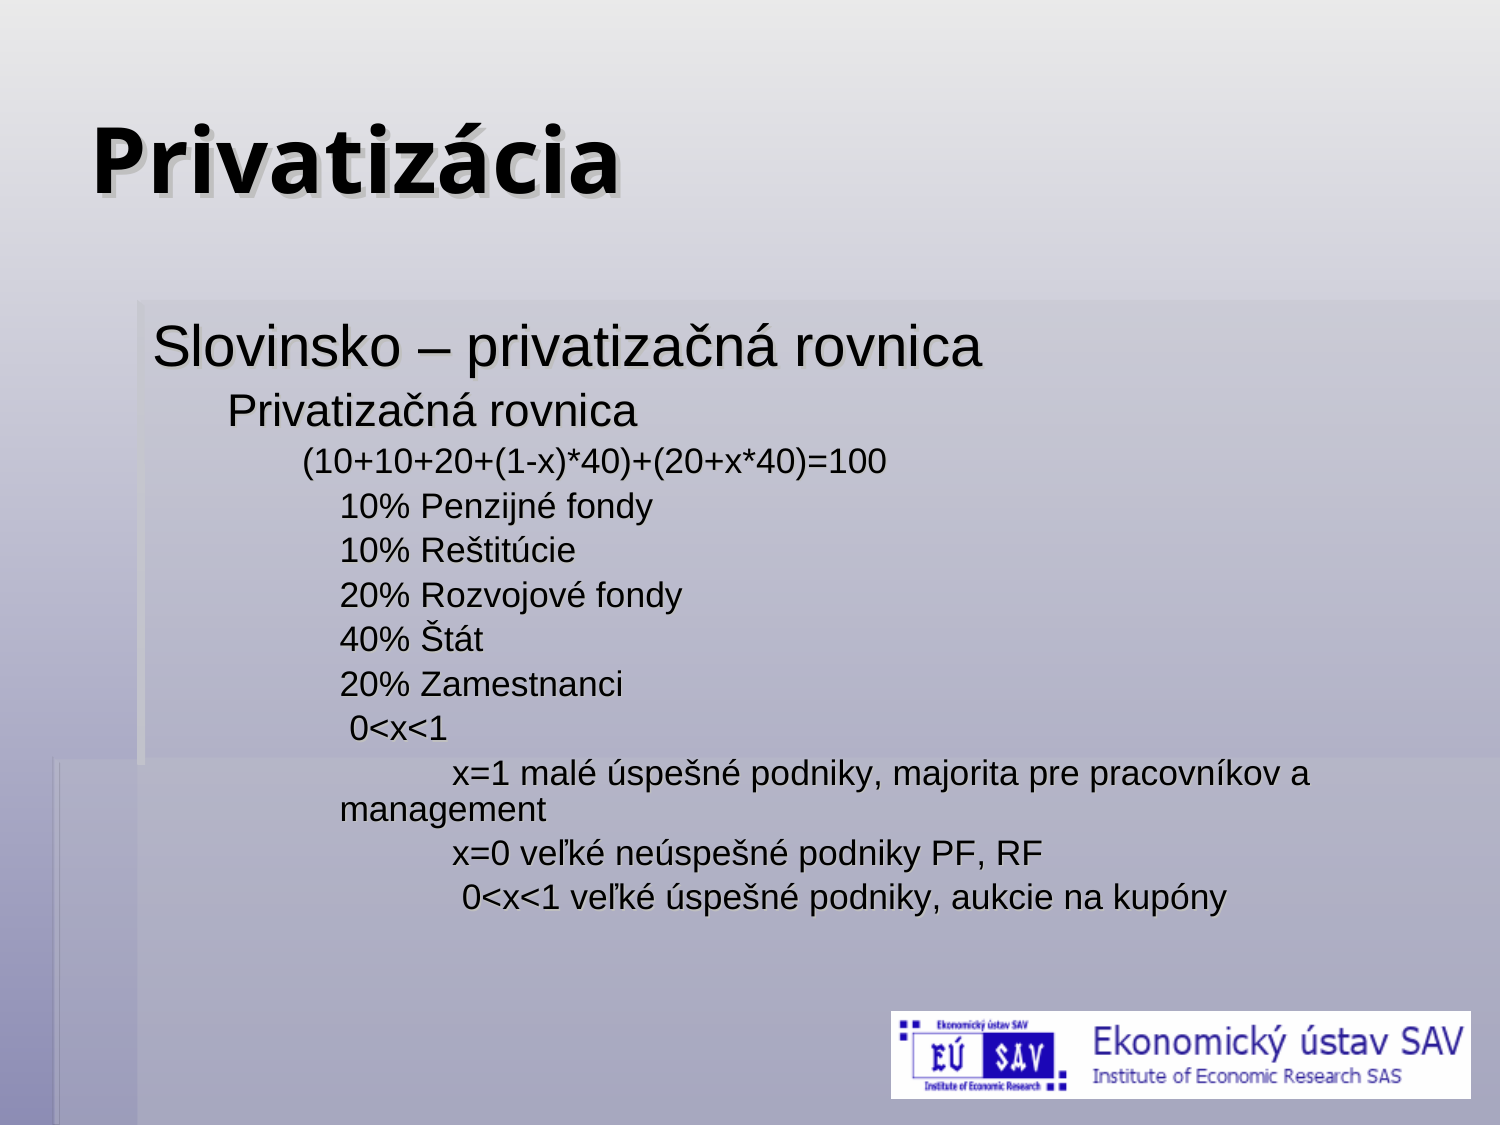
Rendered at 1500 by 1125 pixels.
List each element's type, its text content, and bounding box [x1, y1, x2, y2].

list Slovinsko – privatizačná rovnica Privatizačná rovnica (10+10+20+(1-x)*40)+(20+x*40)=100 10% Penzijné fondy 10% Reštitúcie 20% Rozvojové fondy 40% Štát 20% Zamestnanci 0<x<1 x=1 malé úspešné podniky, majorita pre pracovníkov a management x=0 veľké neúspešné podniky PF, RF 0<x<1 veľké úspešné podniky, aukcie na kupóny [137, 312, 1451, 1000]
title Privatizácia [75, 40, 1451, 276]
picture [891, 1011, 1471, 1099]
